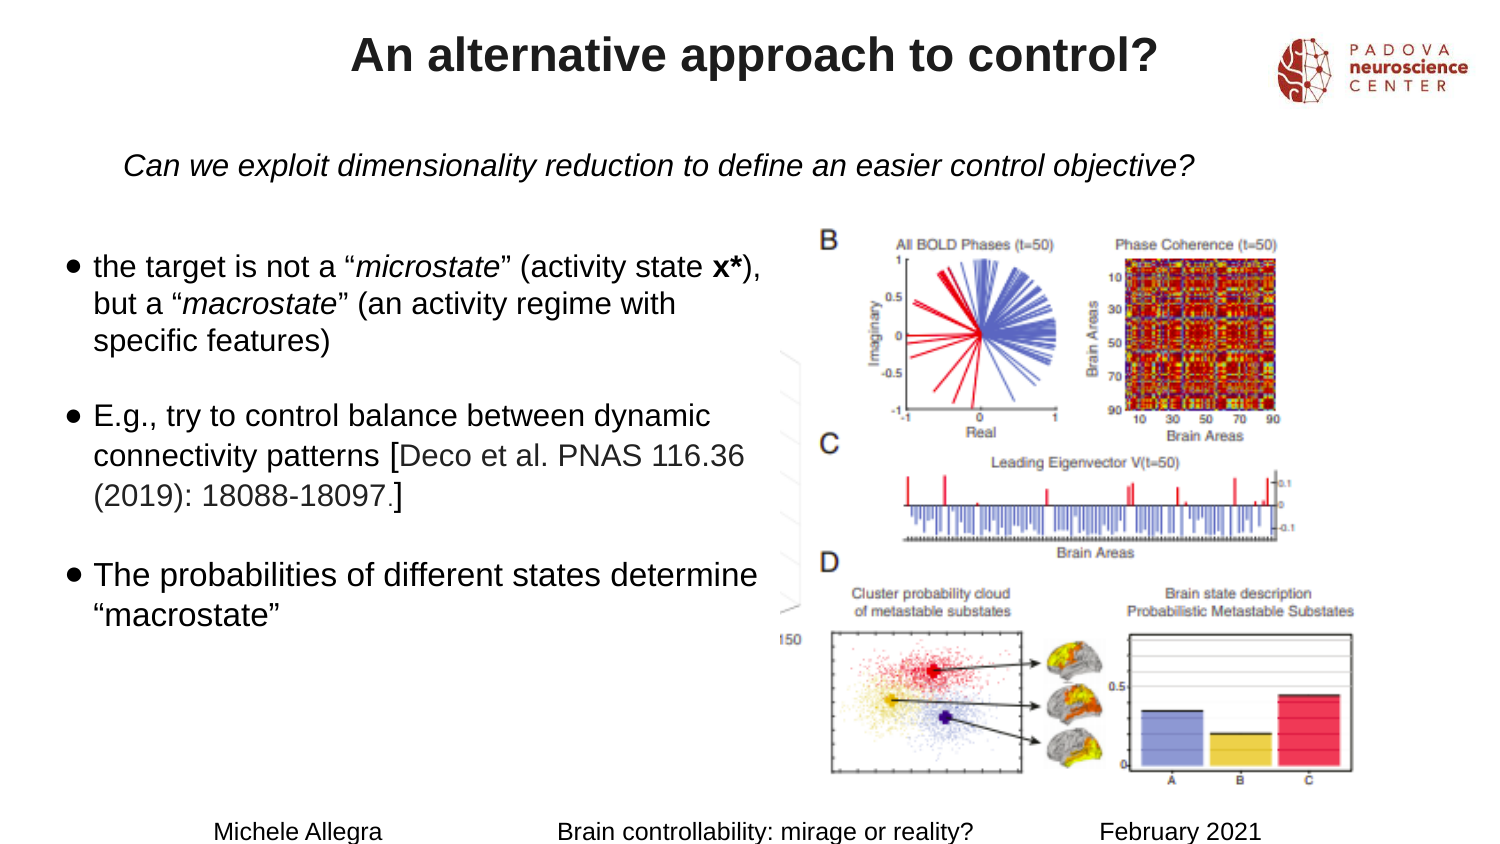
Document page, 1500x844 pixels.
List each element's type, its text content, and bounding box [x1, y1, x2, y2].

text_box Can we exploit dimensionality reduction to define an easier control objective? [48, 88, 1393, 173]
picture [1268, 10, 1476, 123]
picture [780, 197, 1393, 799]
text_box Michele Allegra Brain controllability: mirage or reality? February 2021 [64, 804, 1415, 844]
text_box An alternative approach to control? [74, 30, 1268, 88]
text_box the target is not a “microstate” (activity state x*), but a “macrostate” (an activity regime with specific features) E.g., try to control balance between dynamic connectivity patterns [Deco et al. PNAS 116.36 (2019): 18088-18097.] The probabilities of different states determine “macrostate” [64, 561, 772, 664]
